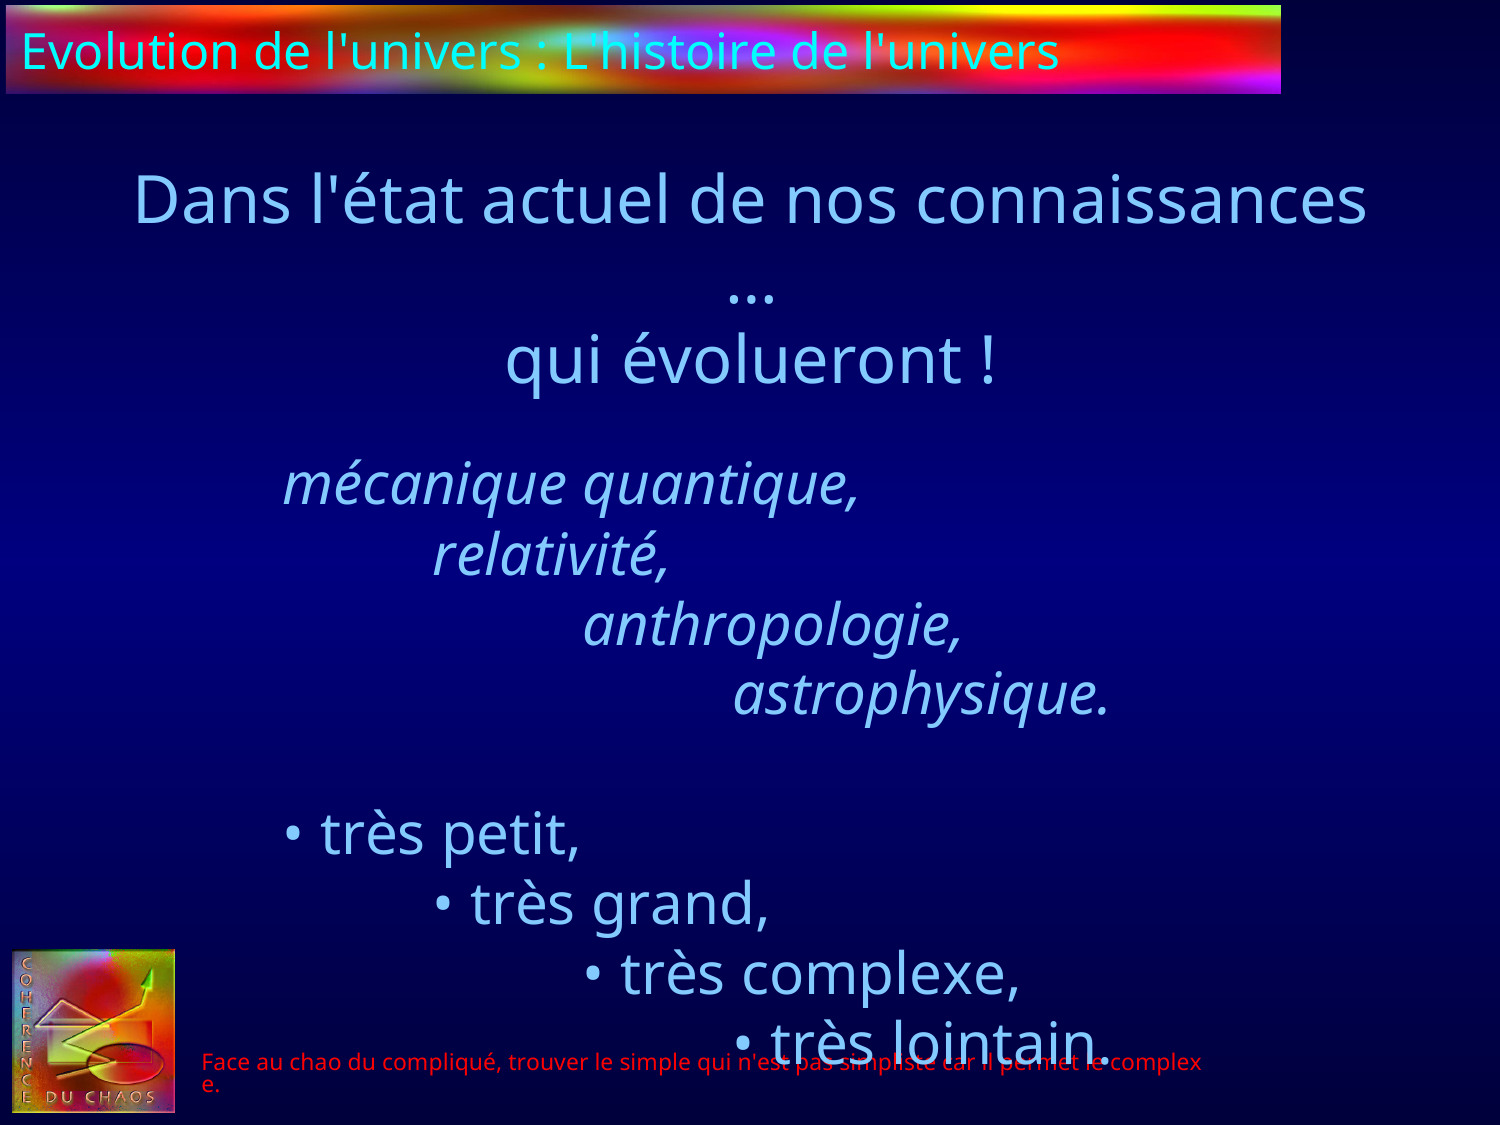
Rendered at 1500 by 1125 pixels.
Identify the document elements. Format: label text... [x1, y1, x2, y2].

title Evolution de l'univers : L'histoire de l'univers [5, 5, 1281, 94]
picture [12, 949, 175, 1113]
text_box Dans l'état actuel de nos connaissances … qui évolueront ! mécanique quantique, relativité, anthropologie, astrophysique. • très petit, • très grand, • très complexe, • très lointain. [118, 149, 1388, 1004]
